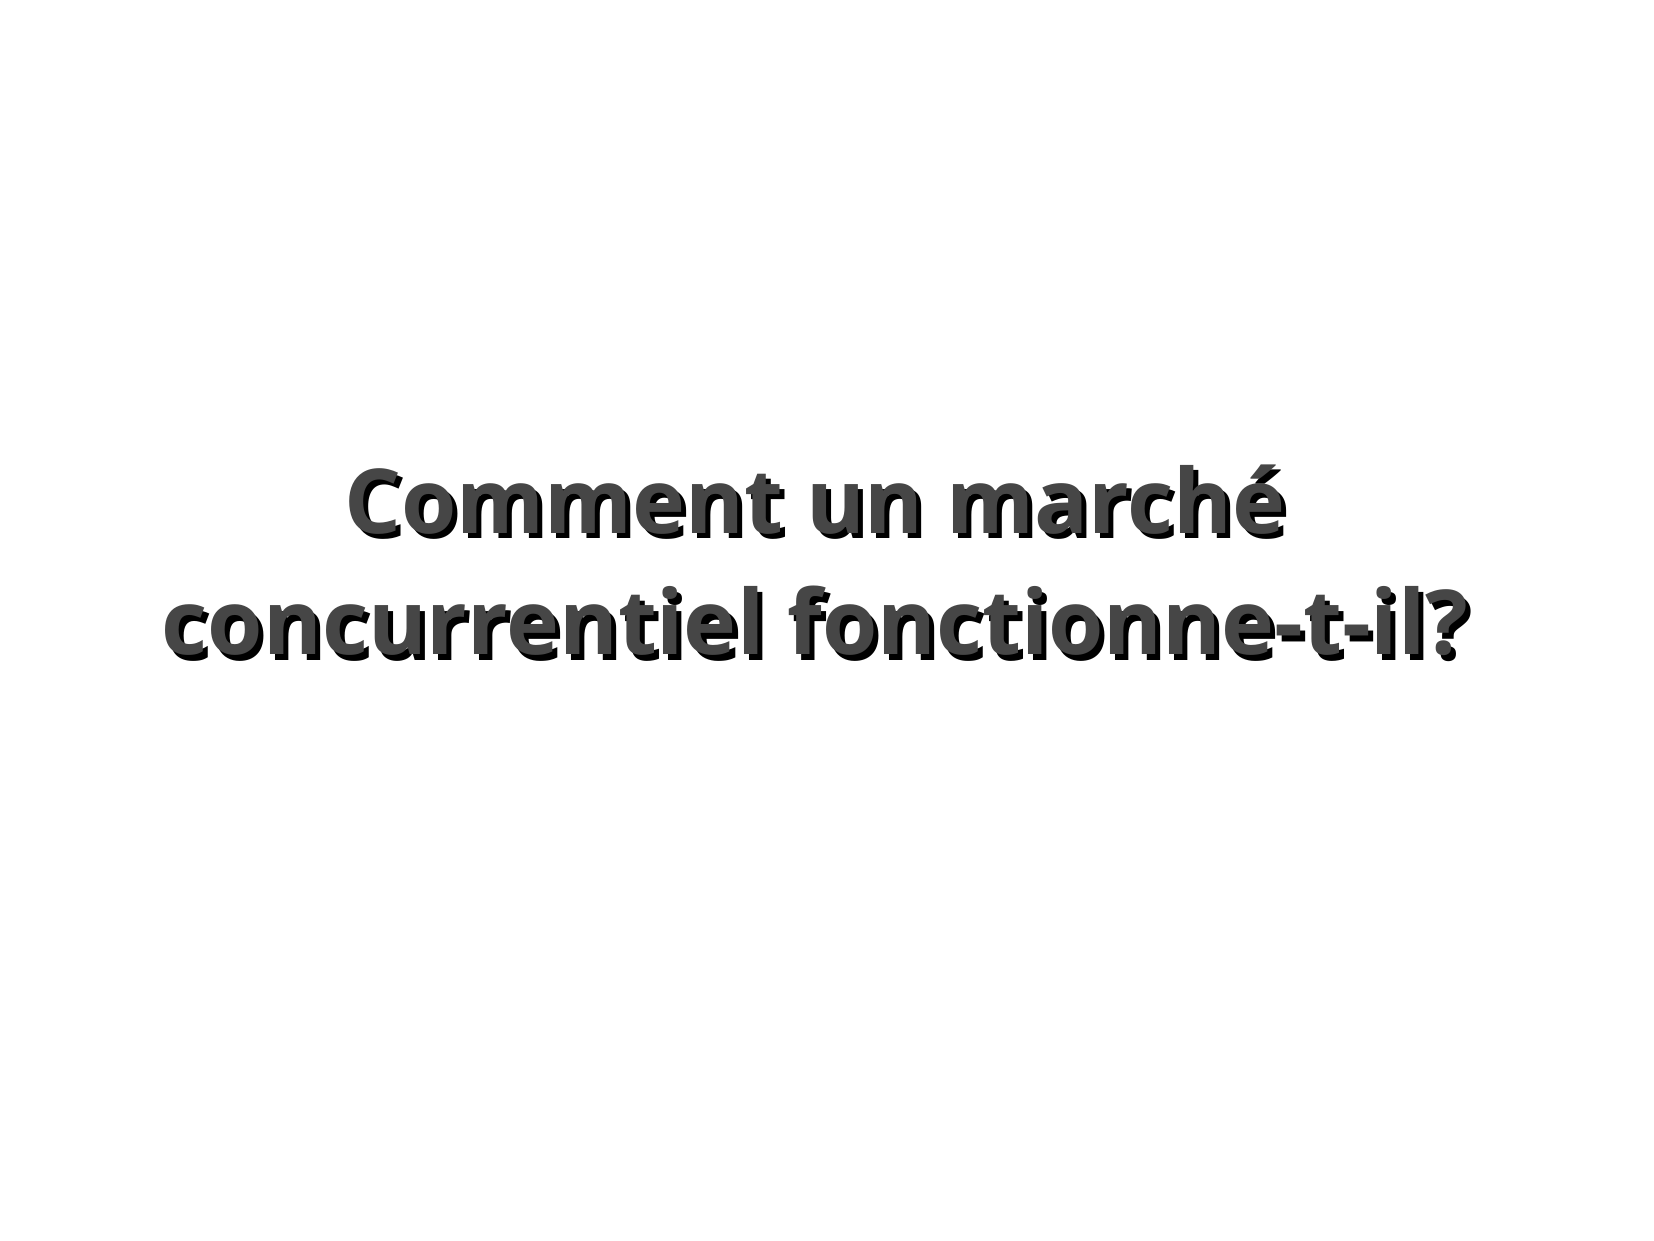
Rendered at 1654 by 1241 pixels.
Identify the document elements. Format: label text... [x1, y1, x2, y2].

title Comment un marché concurrentiel fonctionne-t-il? [70, 421, 1560, 697]
